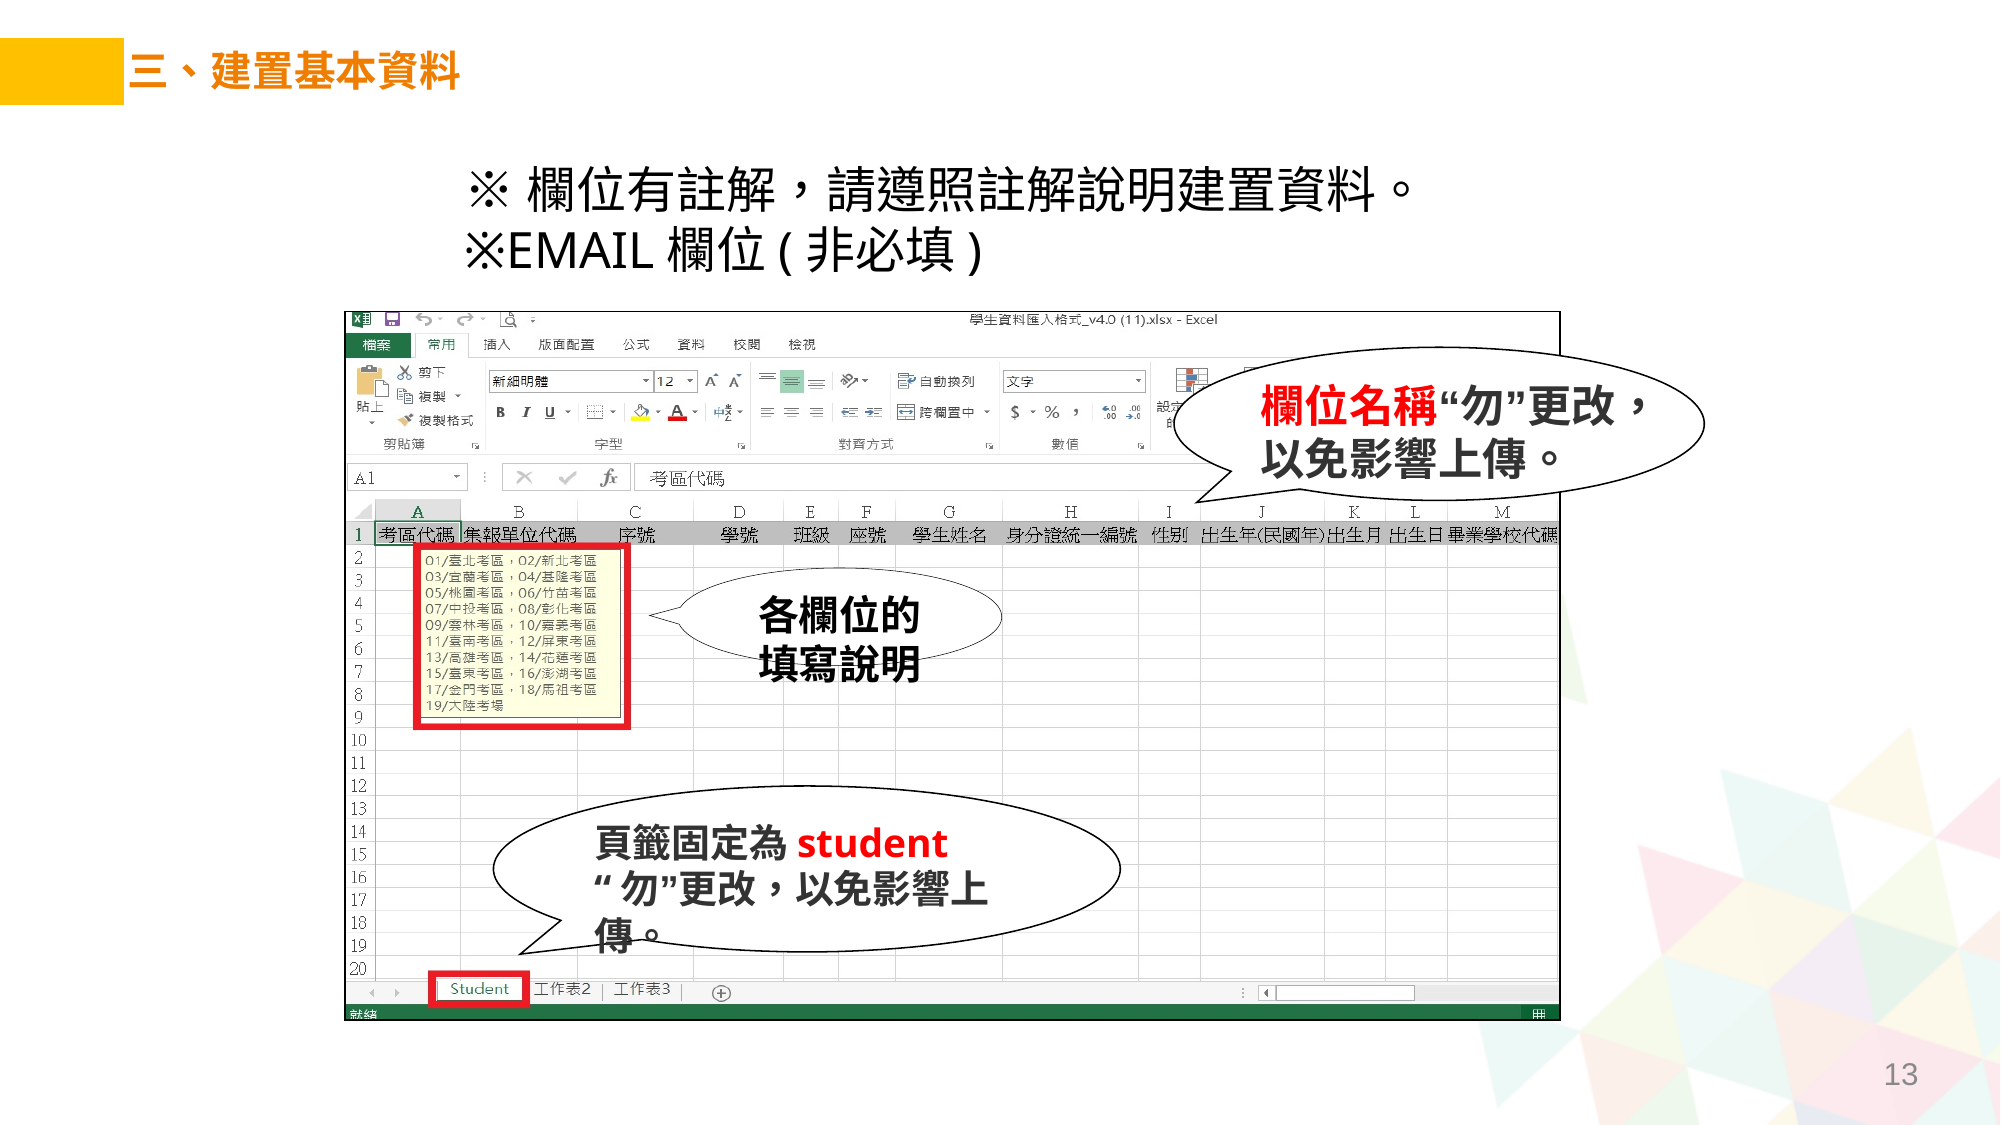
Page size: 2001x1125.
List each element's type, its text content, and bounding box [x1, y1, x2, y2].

text_box 欄位名稱“勿”更改，以免影響上傳。 [1174, 347, 1705, 503]
text_box [0, 38, 124, 105]
text_box 頁籤固定為student “勿”更改，以免影響上傳。 [493, 785, 1121, 955]
text_box 各欄位的填寫說明 [649, 567, 1002, 666]
text_box ※欄位有註解，請遵照註解說明建置資料。 ※EMAIL欄位(非必填) [449, 151, 1440, 288]
text_box 13 [1868, 1038, 1989, 1125]
text_box 三、建置基本資料 [112, 37, 538, 104]
picture [345, 312, 1560, 1020]
